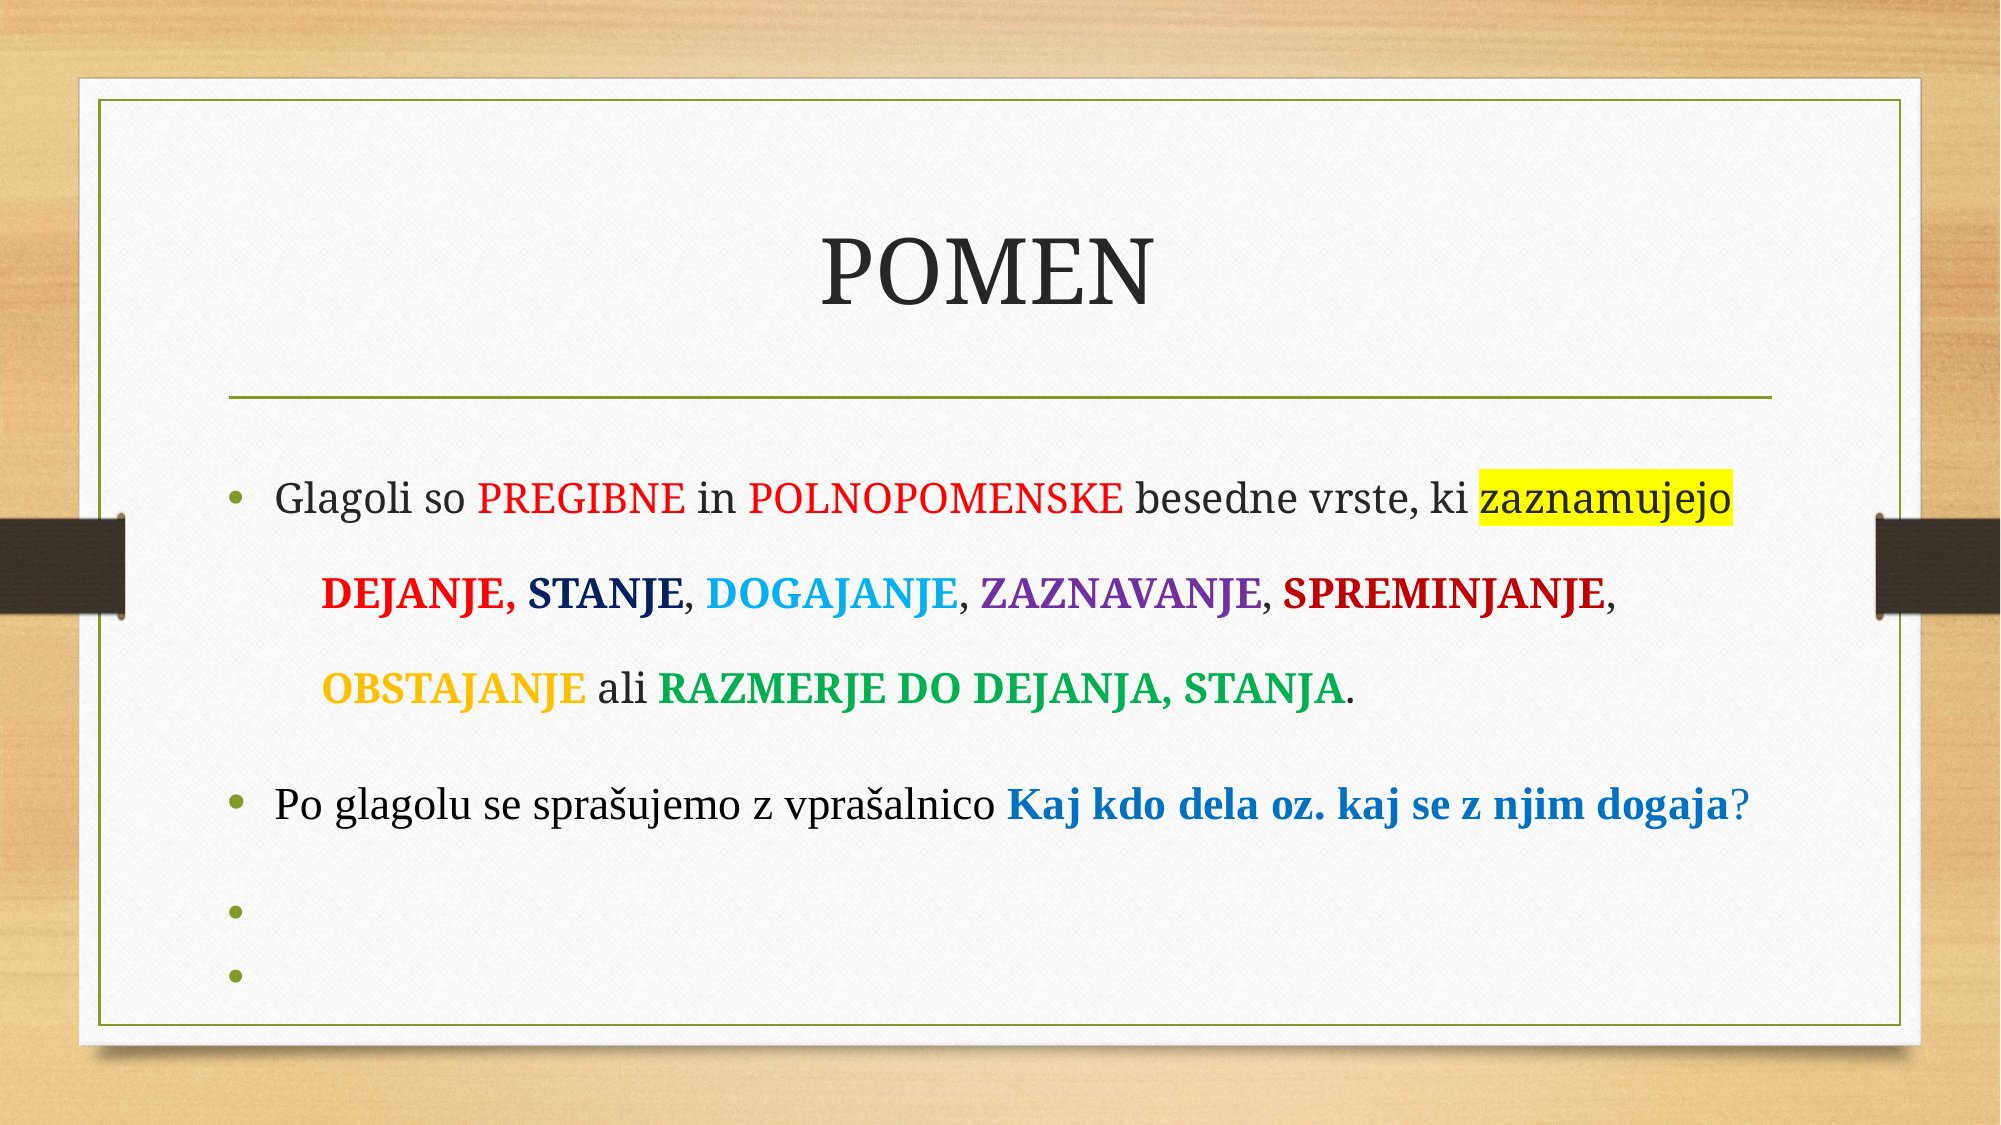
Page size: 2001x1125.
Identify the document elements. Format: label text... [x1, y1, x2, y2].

list Glagoli so PREGIBNE in POLNOPOMENSKE besedne vrste, ki zaznamujejo DEJANJE, STANJE, DOGAJANJE, ZAZNAVANJE, SPREMINJANJE, OBSTAJANJE ali RAZMERJE DO DEJANJA, STANJA. Po glagolu se sprašujemo z vprašalnico Kaj kdo dela oz. kaj se z njim dogaja? [212, 419, 1788, 964]
title POMEN [212, 161, 1788, 376]
